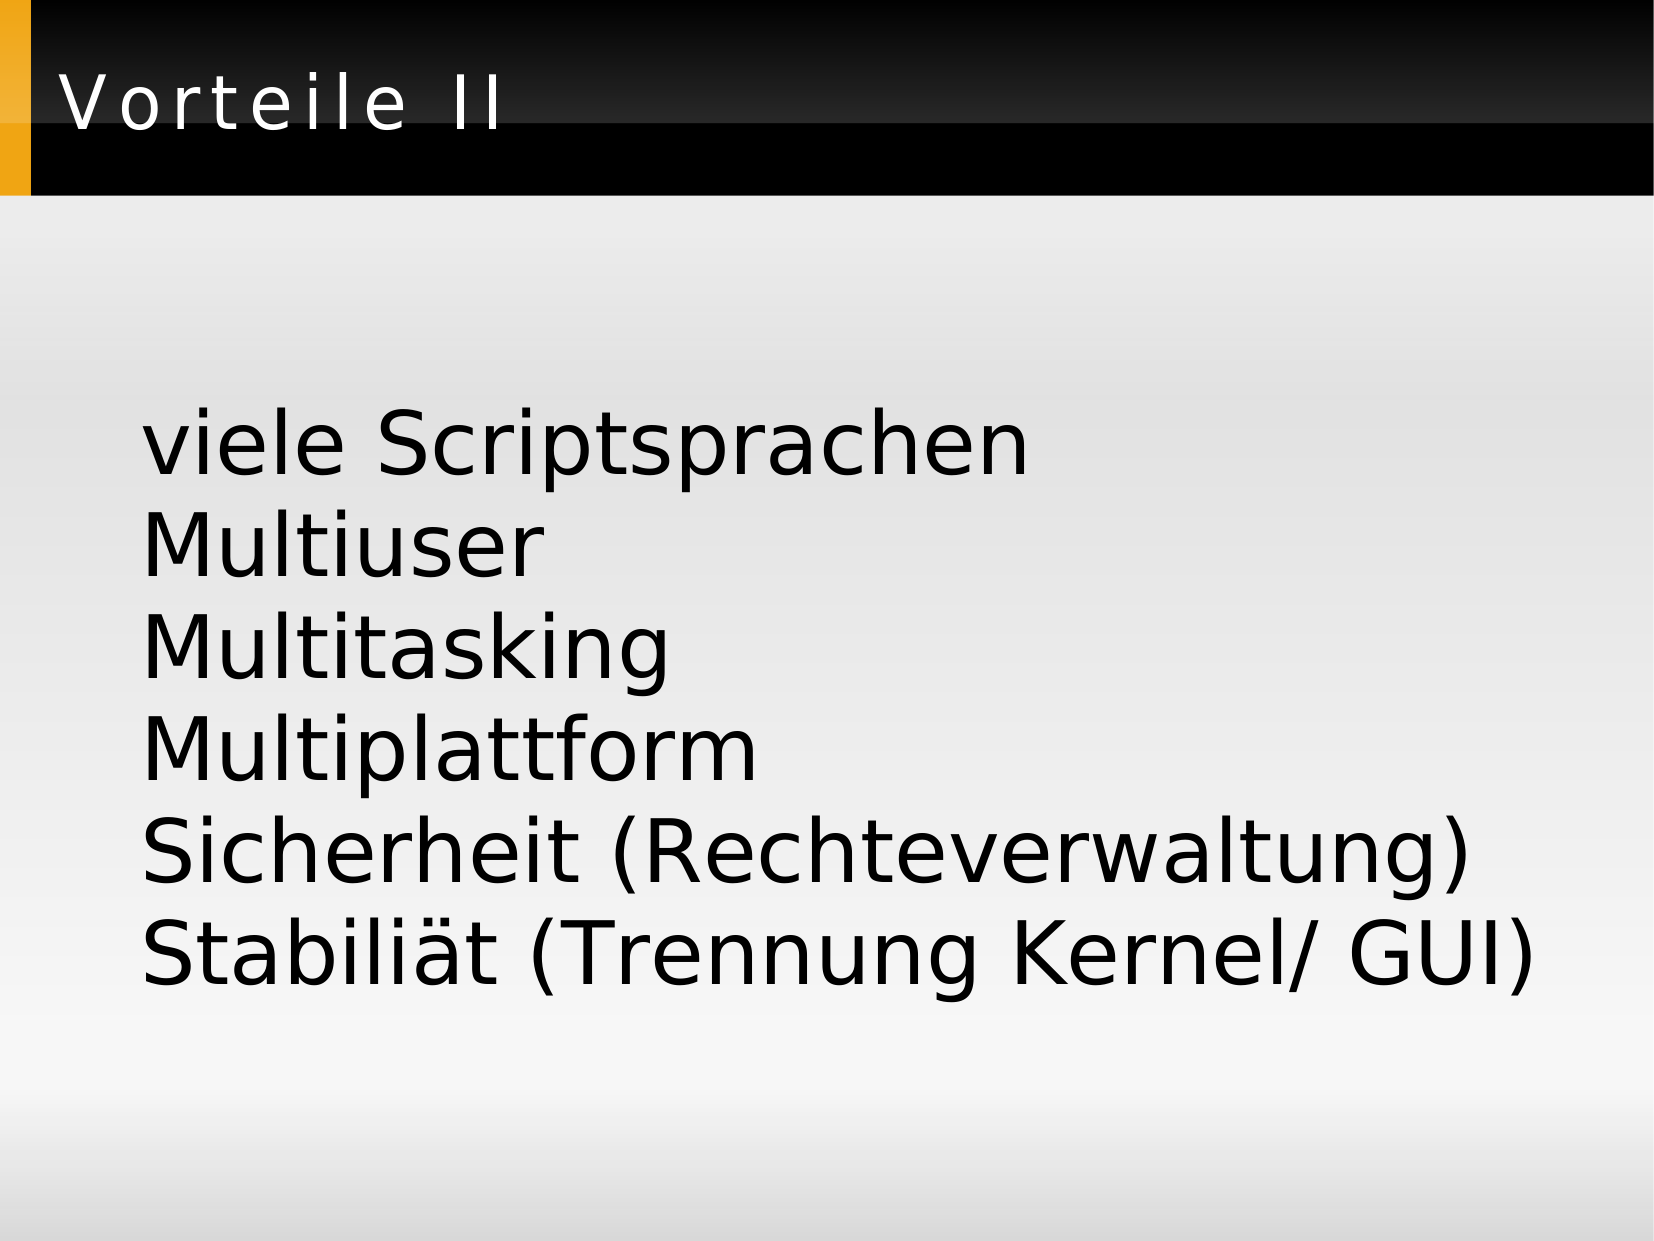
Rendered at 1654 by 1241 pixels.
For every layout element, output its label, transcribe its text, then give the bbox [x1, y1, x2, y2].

subtitle viele Scriptsprachen Multiuser Multitasking Multiplattform Sicherheit (Rechteverwaltung) Stabiliät (Trennung Kernel/ GUI) [82, 290, 1571, 1109]
title Vorteile II [59, 29, 1270, 178]
picture [0, 0, 1654, 1241]
